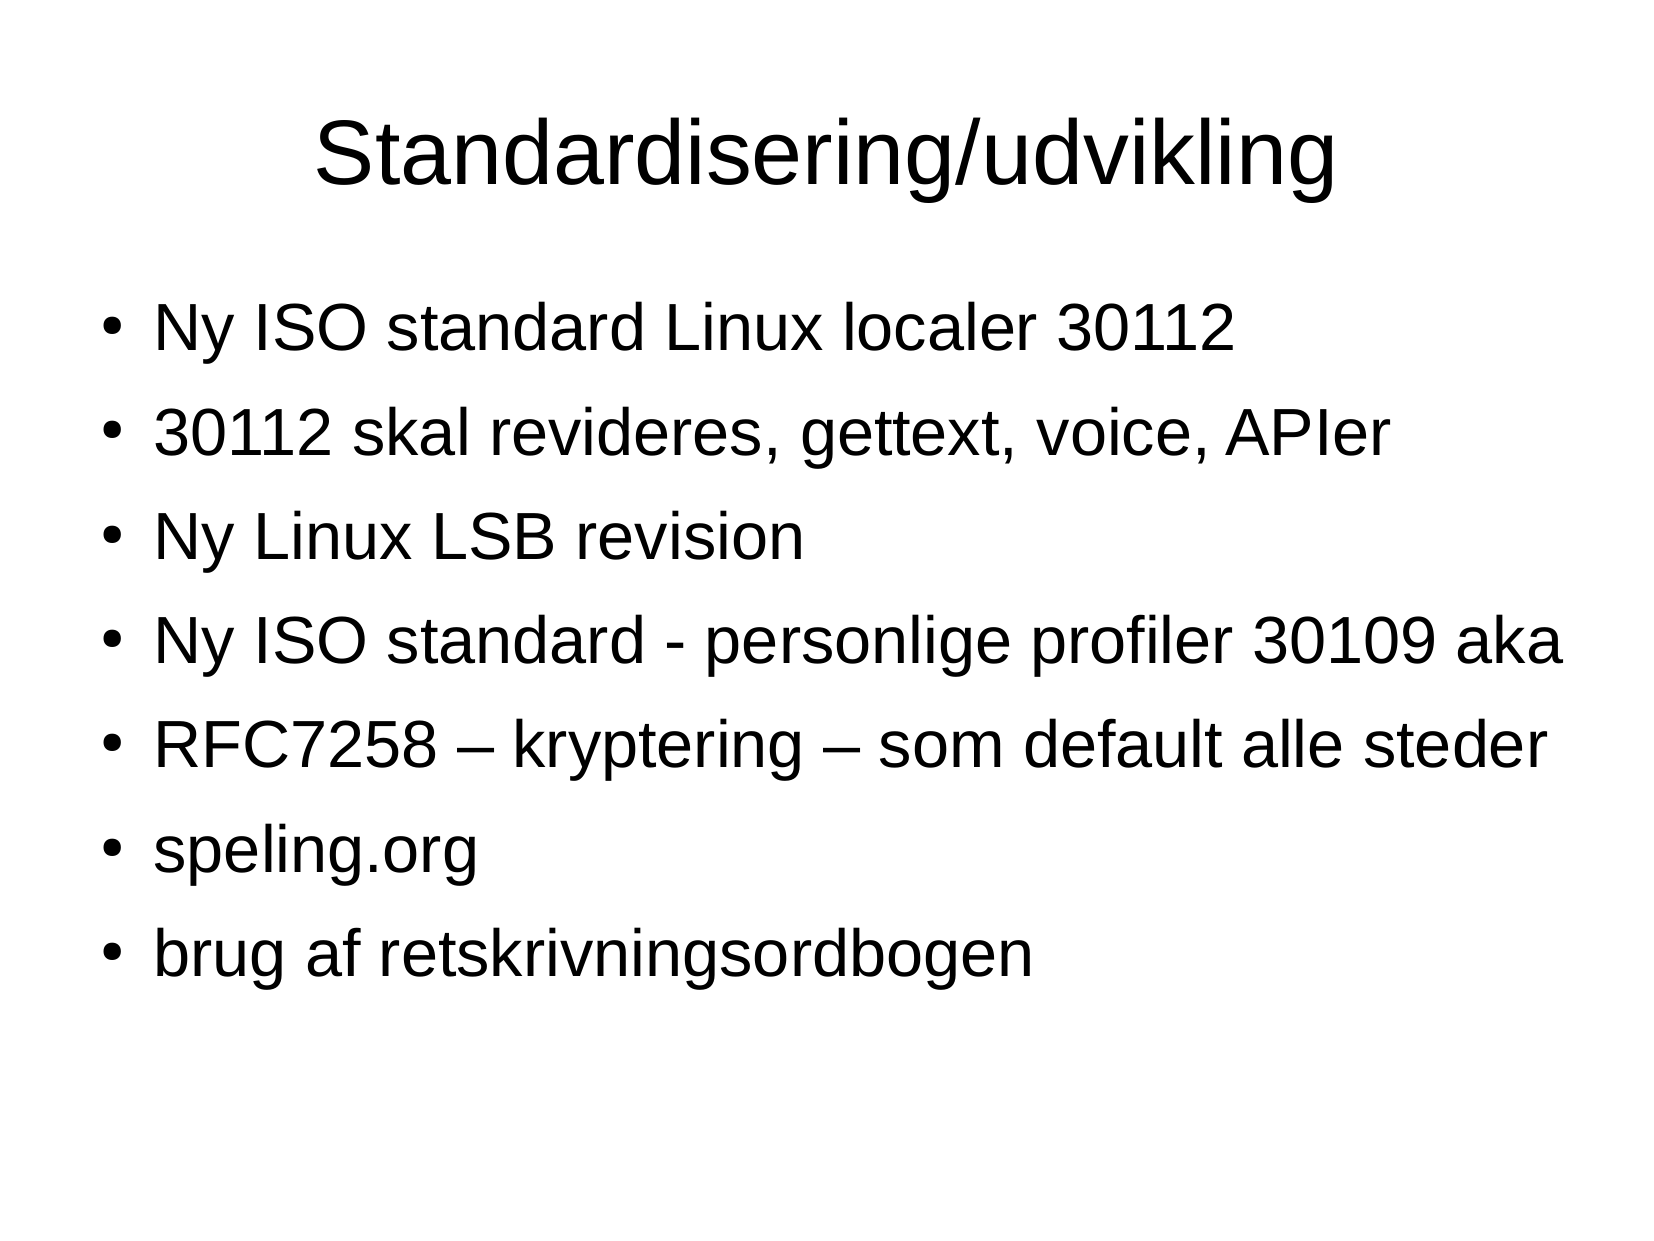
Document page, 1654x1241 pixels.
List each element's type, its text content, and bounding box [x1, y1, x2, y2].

list Ny ISO standard Linux localer 30112 30112 skal revideres, gettext, voice, APIer Ny Linux LSB revision Ny ISO standard - personlige profiler 30109 aka RFC7258 – kryptering – som default alle steder speling.org brug af retskrivningsordbogen [82, 290, 1571, 1094]
title Standardisering/udvikling [82, 56, 1571, 250]
